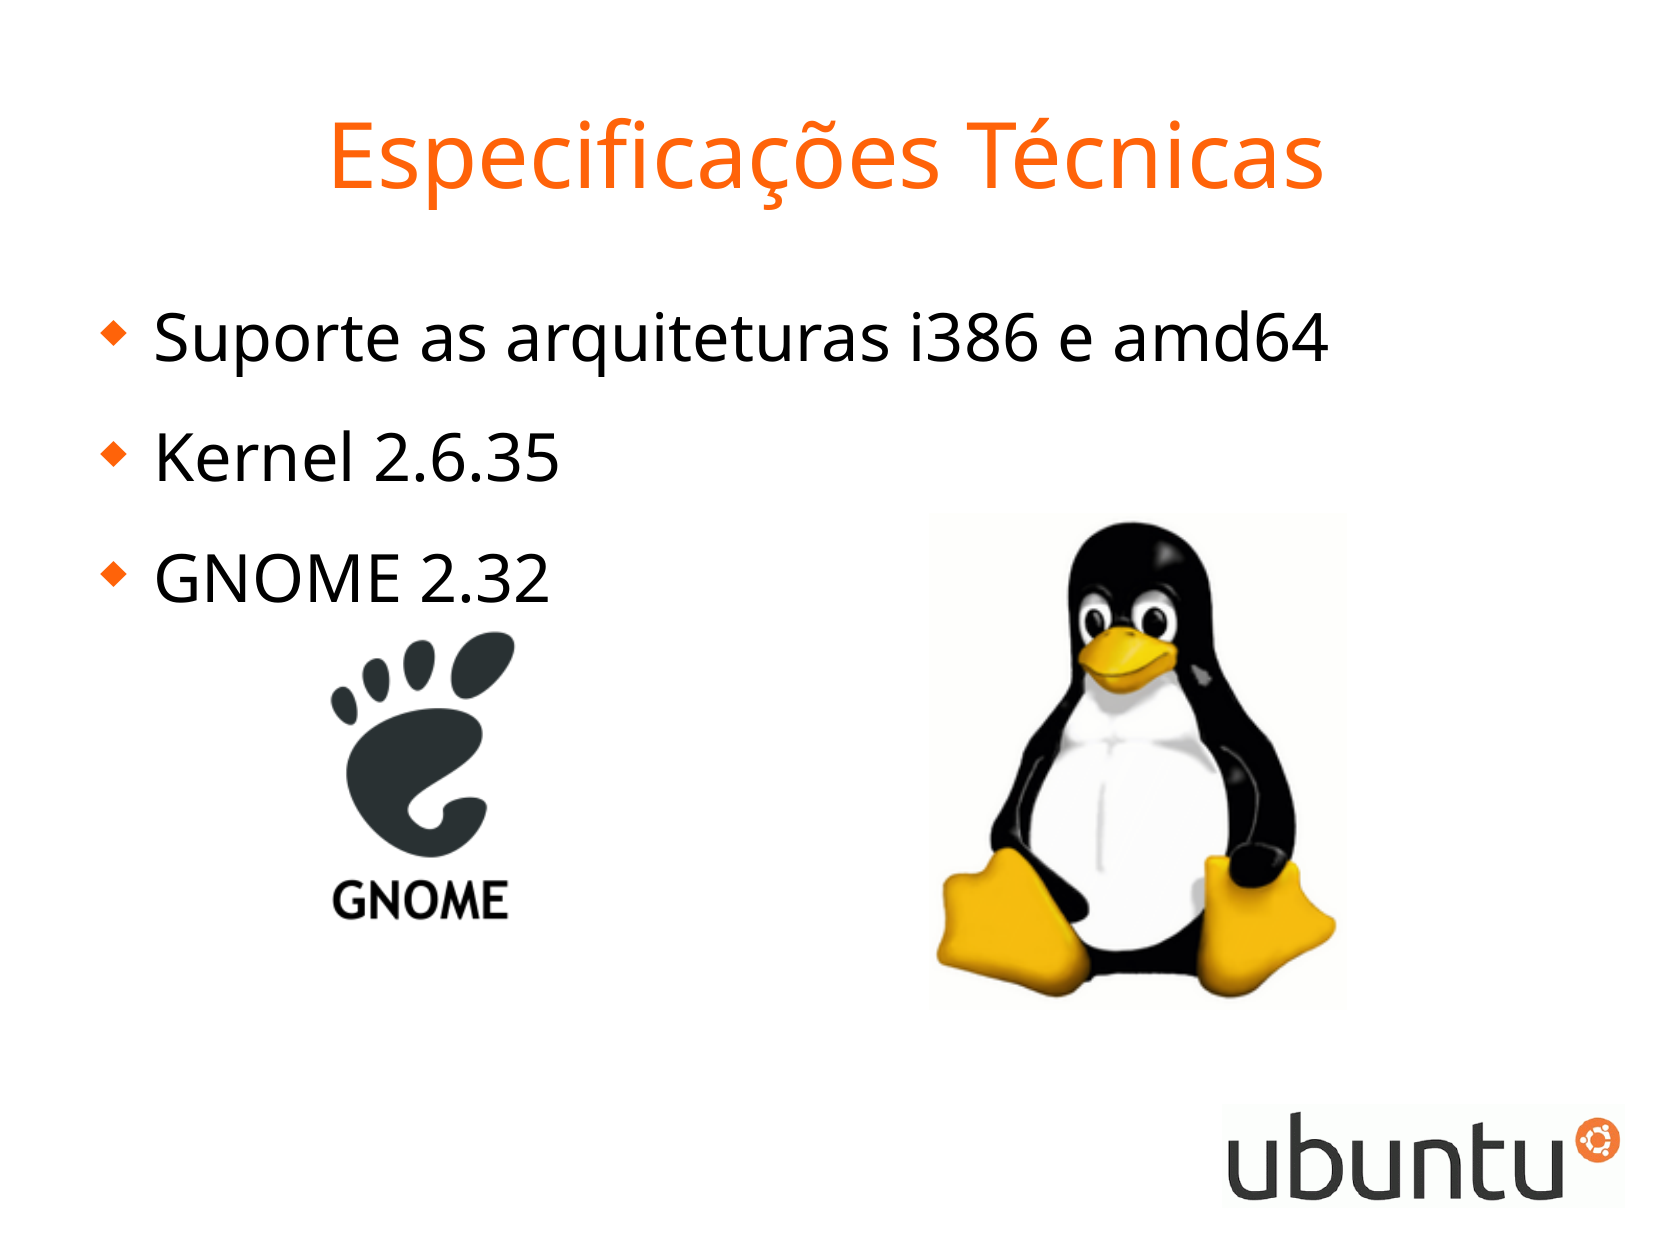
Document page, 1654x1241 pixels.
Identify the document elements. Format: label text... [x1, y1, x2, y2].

title Especificações Técnicas [82, 56, 1571, 250]
picture [230, 589, 628, 987]
list Suporte as arquiteturas i386 e amd64 Kernel 2.6.35 GNOME 2.32 [82, 290, 1571, 1109]
picture [1222, 1104, 1625, 1208]
picture [929, 513, 1347, 1010]
